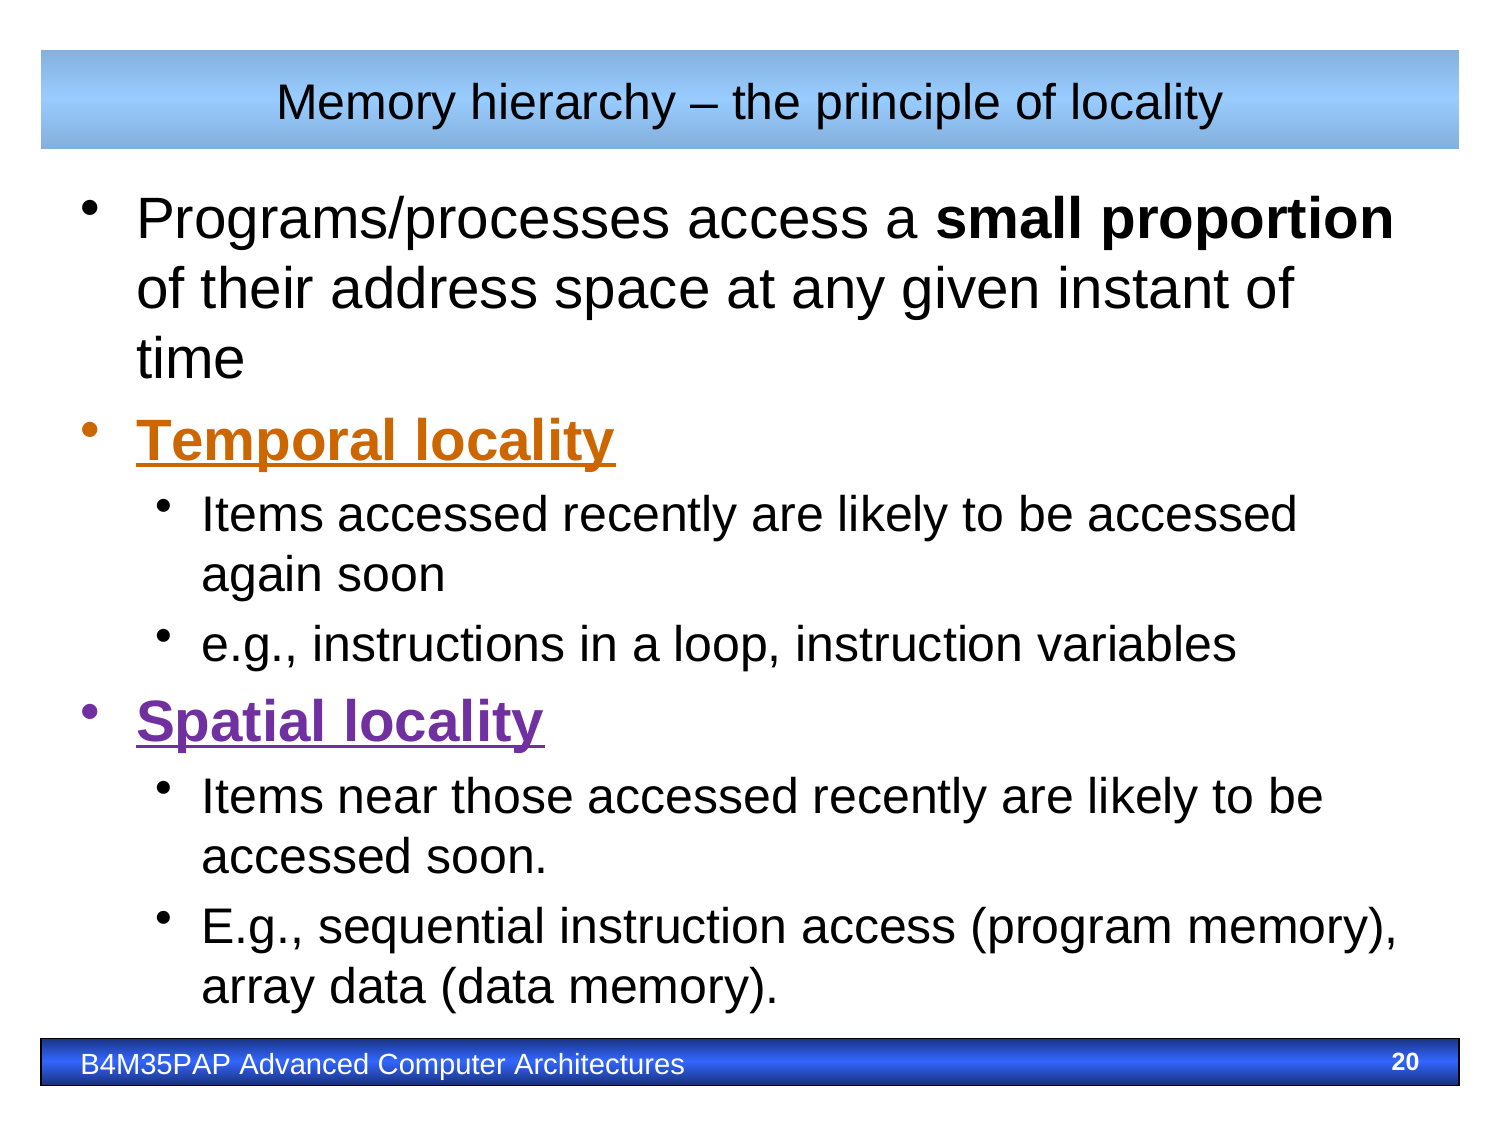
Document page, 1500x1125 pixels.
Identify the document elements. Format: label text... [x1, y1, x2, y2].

title Memory hierarchy – the principle of locality [41, 50, 1459, 149]
list Programs/processes access a small proportion of their address space at any given instant of time Temporal locality Items accessed recently are likely to be accessed again soon e.g., instructions in a loop, instruction variables Spatial locality Items near those accessed recently are likely to be accessed soon. E.g., sequential instruction access (program memory), array data (data memory). [64, 172, 1436, 1000]
